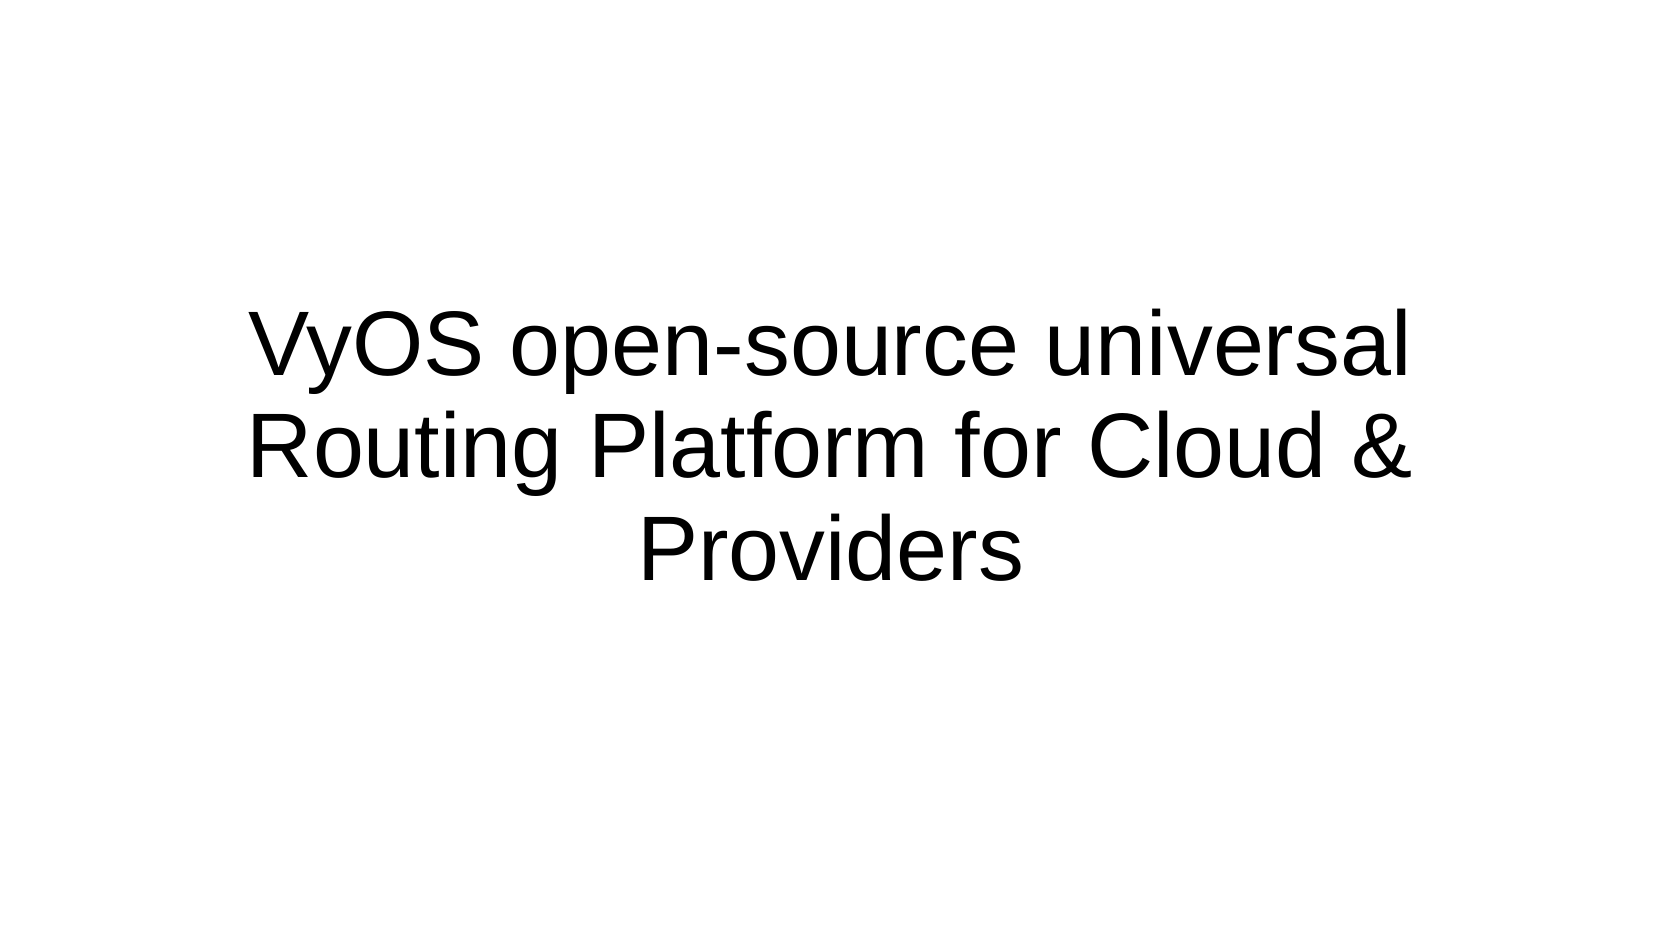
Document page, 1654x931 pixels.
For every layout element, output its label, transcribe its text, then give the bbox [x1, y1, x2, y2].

title VyOS open-source universal Routing Platform for Cloud & Providers [86, 292, 1576, 601]
